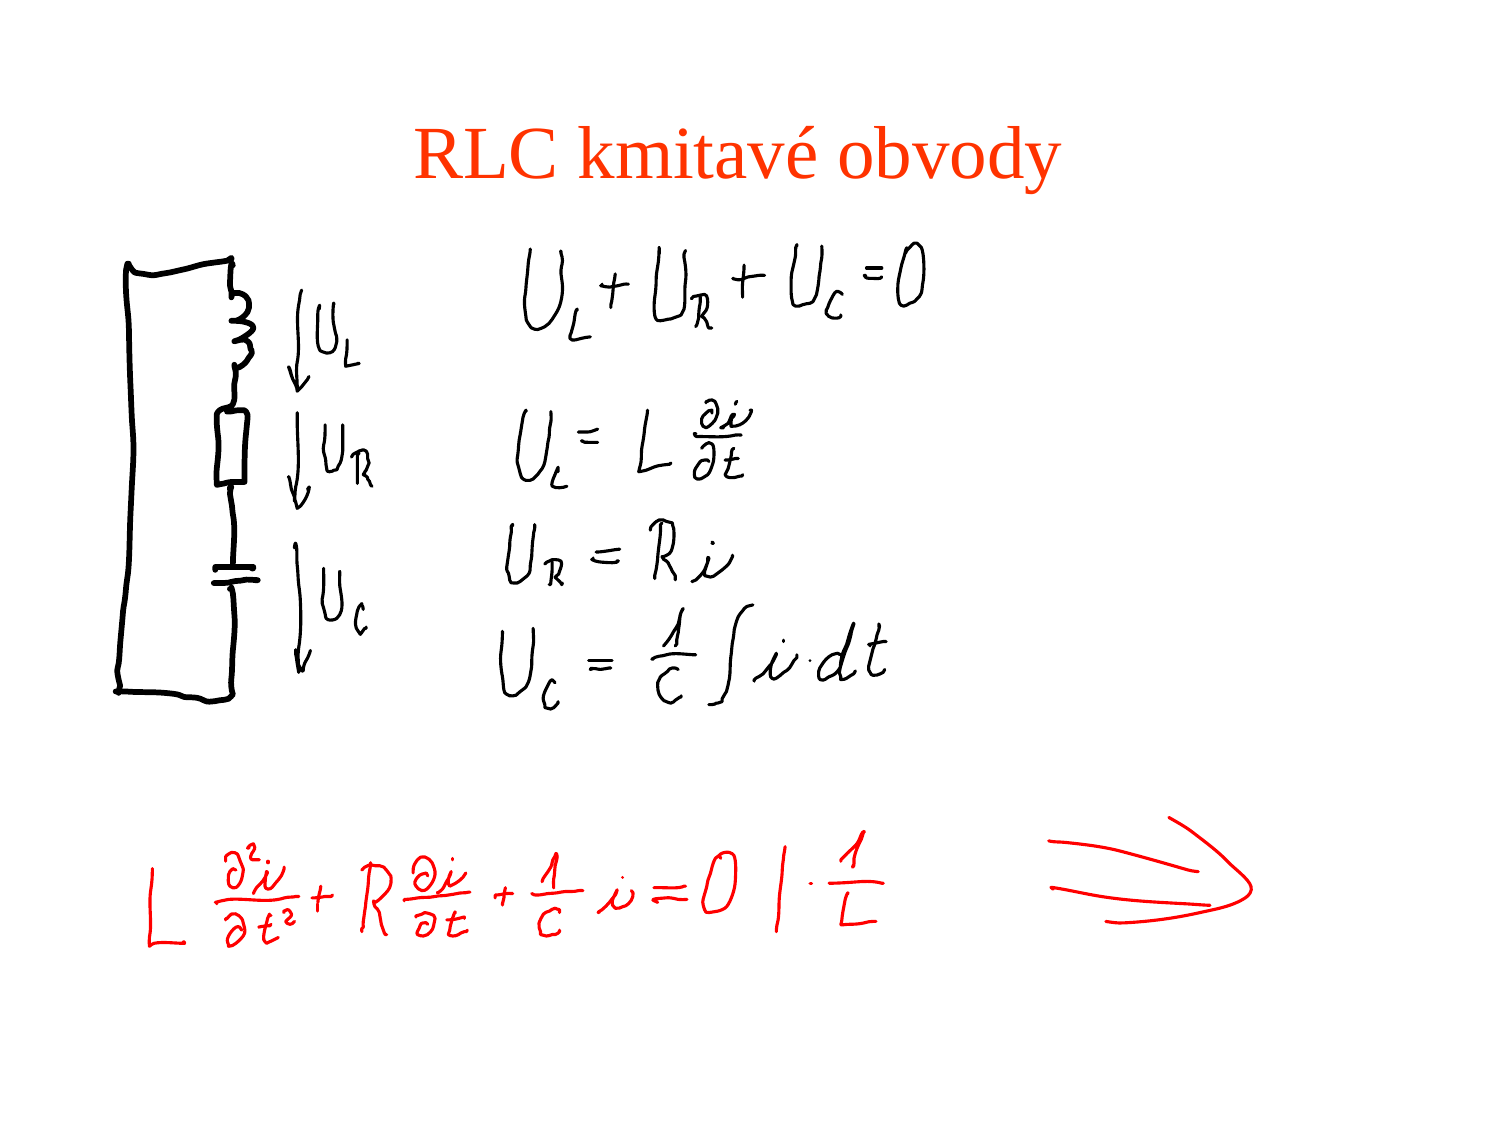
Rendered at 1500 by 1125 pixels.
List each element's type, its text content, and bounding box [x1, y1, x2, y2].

title RLC kmitavé obvody [100, 54, 1376, 243]
